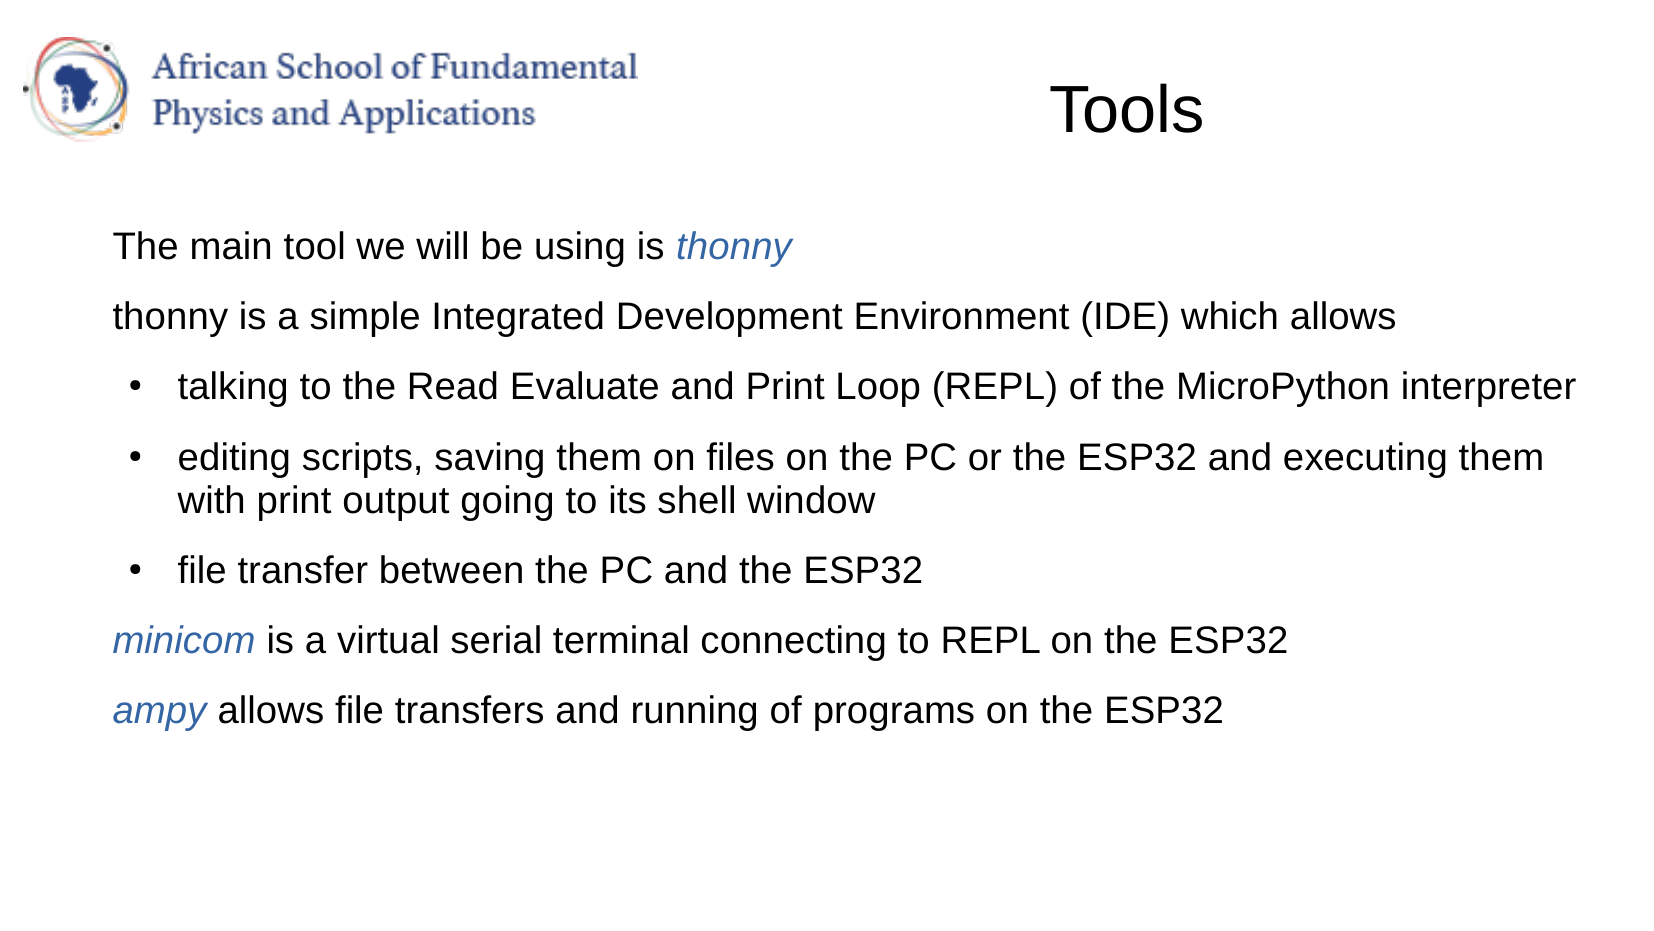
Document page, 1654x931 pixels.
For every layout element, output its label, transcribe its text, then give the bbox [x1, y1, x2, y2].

title Tools [679, 32, 1576, 188]
list The main tool we will be using is thonny thonny is a simple Integrated Development Environment (IDE) which allows talking to the Read Evaluate and Print Loop (REPL) of the MicroPython interpreter editing scripts, saving them on files on the PC or the ESP32 and executing them with print output going to its shell window file transfer between the PC and the ESP32 minicom is a virtual serial terminal connecting to REPL on the ESP32 ampy allows file transfers and running of programs on the ESP32 [112, 225, 1601, 765]
picture [23, 37, 638, 142]
